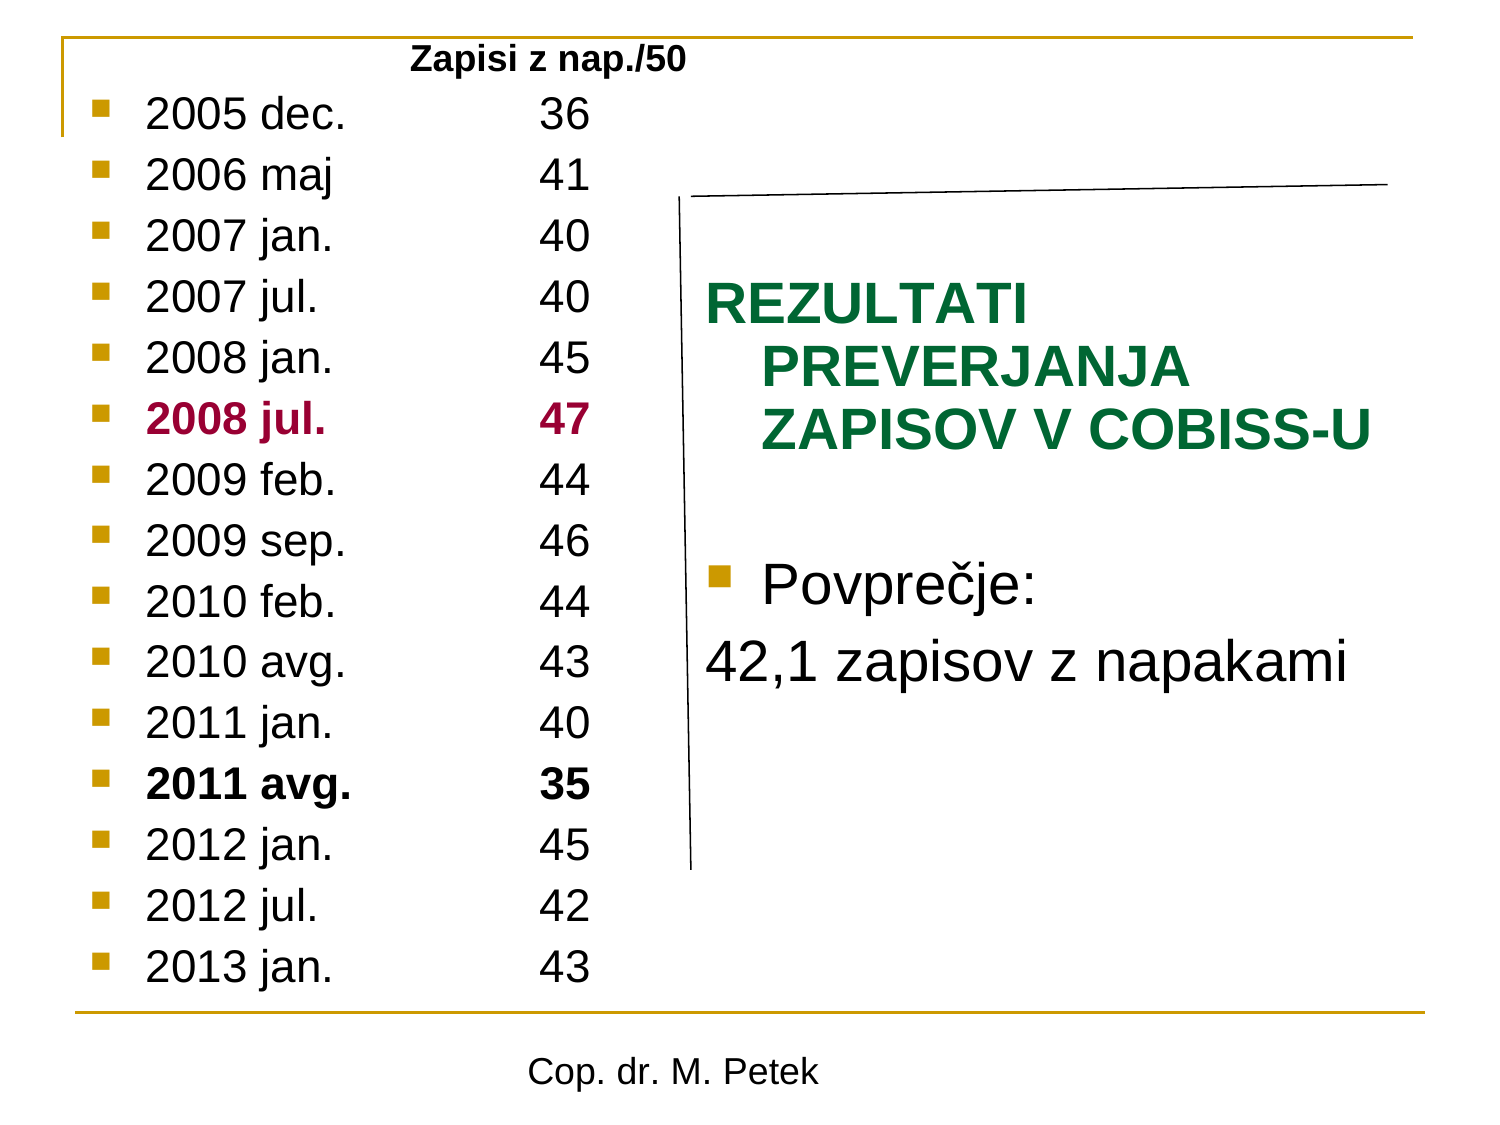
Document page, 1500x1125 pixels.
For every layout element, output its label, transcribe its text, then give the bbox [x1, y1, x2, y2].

list Zapisi z nap./50 2005 dec. 36 2006 maj 41 2007 jan. 40 2007 jul. 40 2008 jan. 45 2008 jul. 47 2009 feb. 44 2009 sep. 46 2010 feb. 44 2010 avg. 43 2011 jan. 40 2011 avg. 35 2012 jan. 45 2012 jul. 42 2013 jan. 43 [74, 30, 810, 1061]
list REZULTATI PREVERJANJA ZAPISOV V COBISS-U Povprečje: 42,1 zapisov z napakami [690, 196, 1425, 1006]
